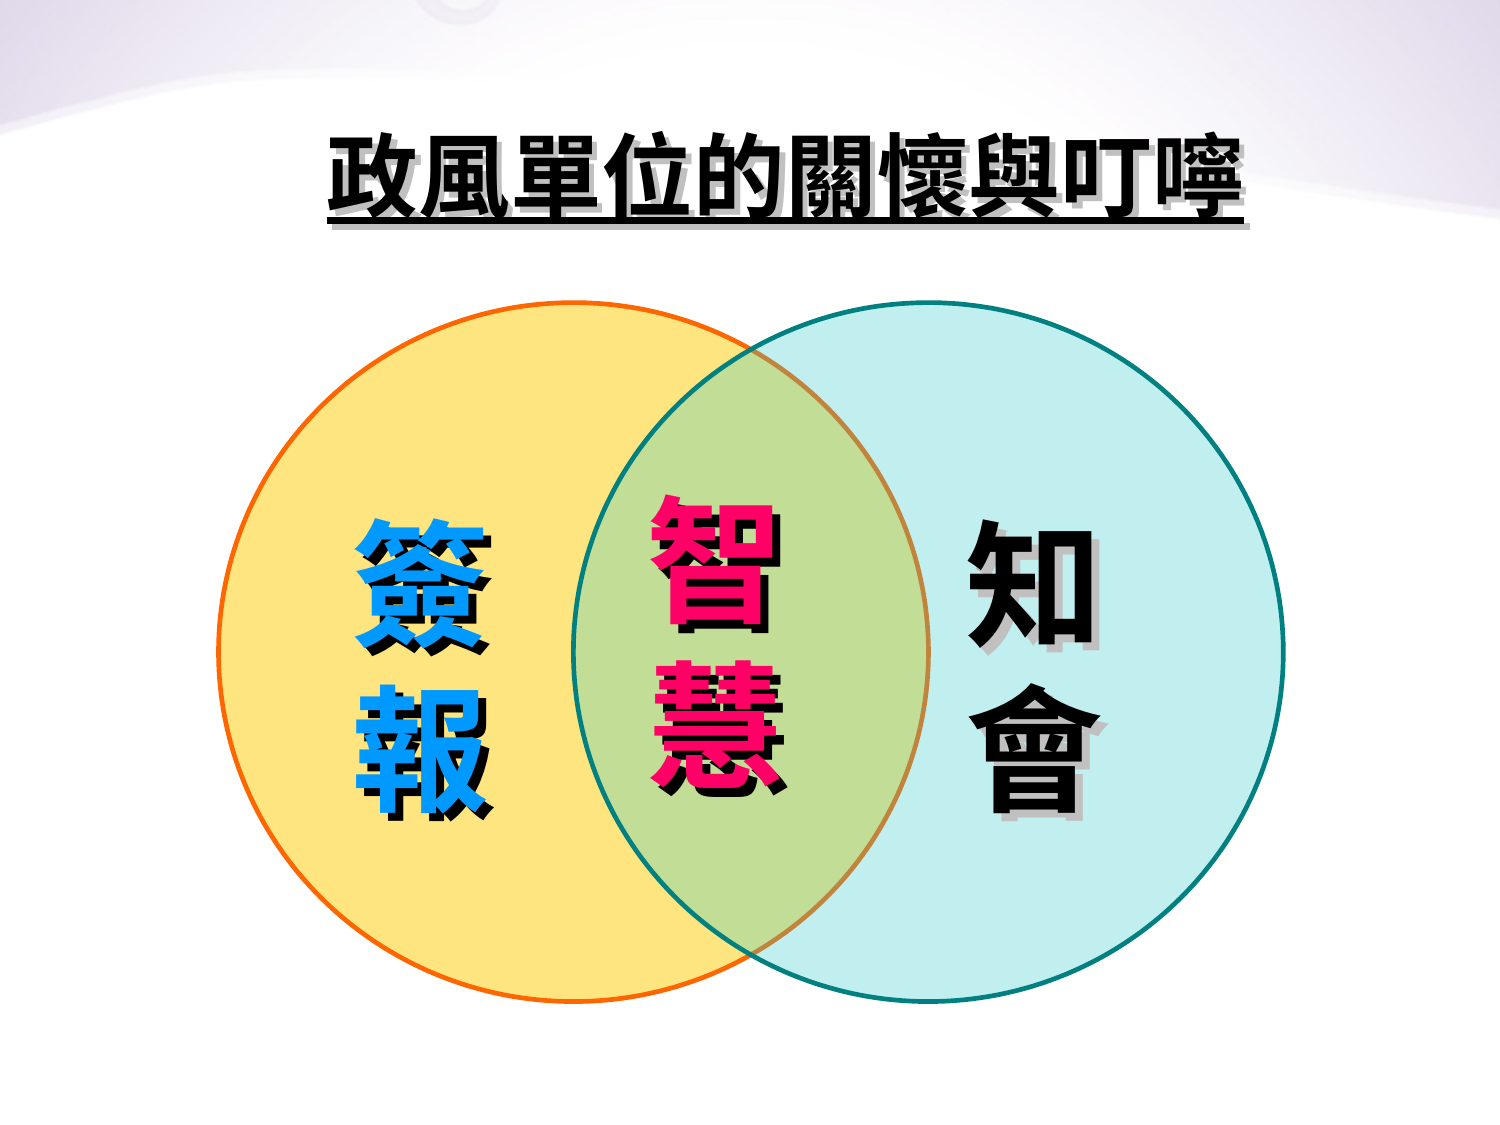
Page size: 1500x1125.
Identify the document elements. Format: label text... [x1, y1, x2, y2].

text_box [218, 302, 1284, 1002]
text_box 智慧 [631, 467, 807, 814]
text_box 簽報 [336, 491, 537, 837]
text_box 政風單位的關懷與叮嚀 [110, 80, 1460, 268]
text_box 知會 [950, 491, 1151, 837]
picture [0, 0, 1500, 1125]
